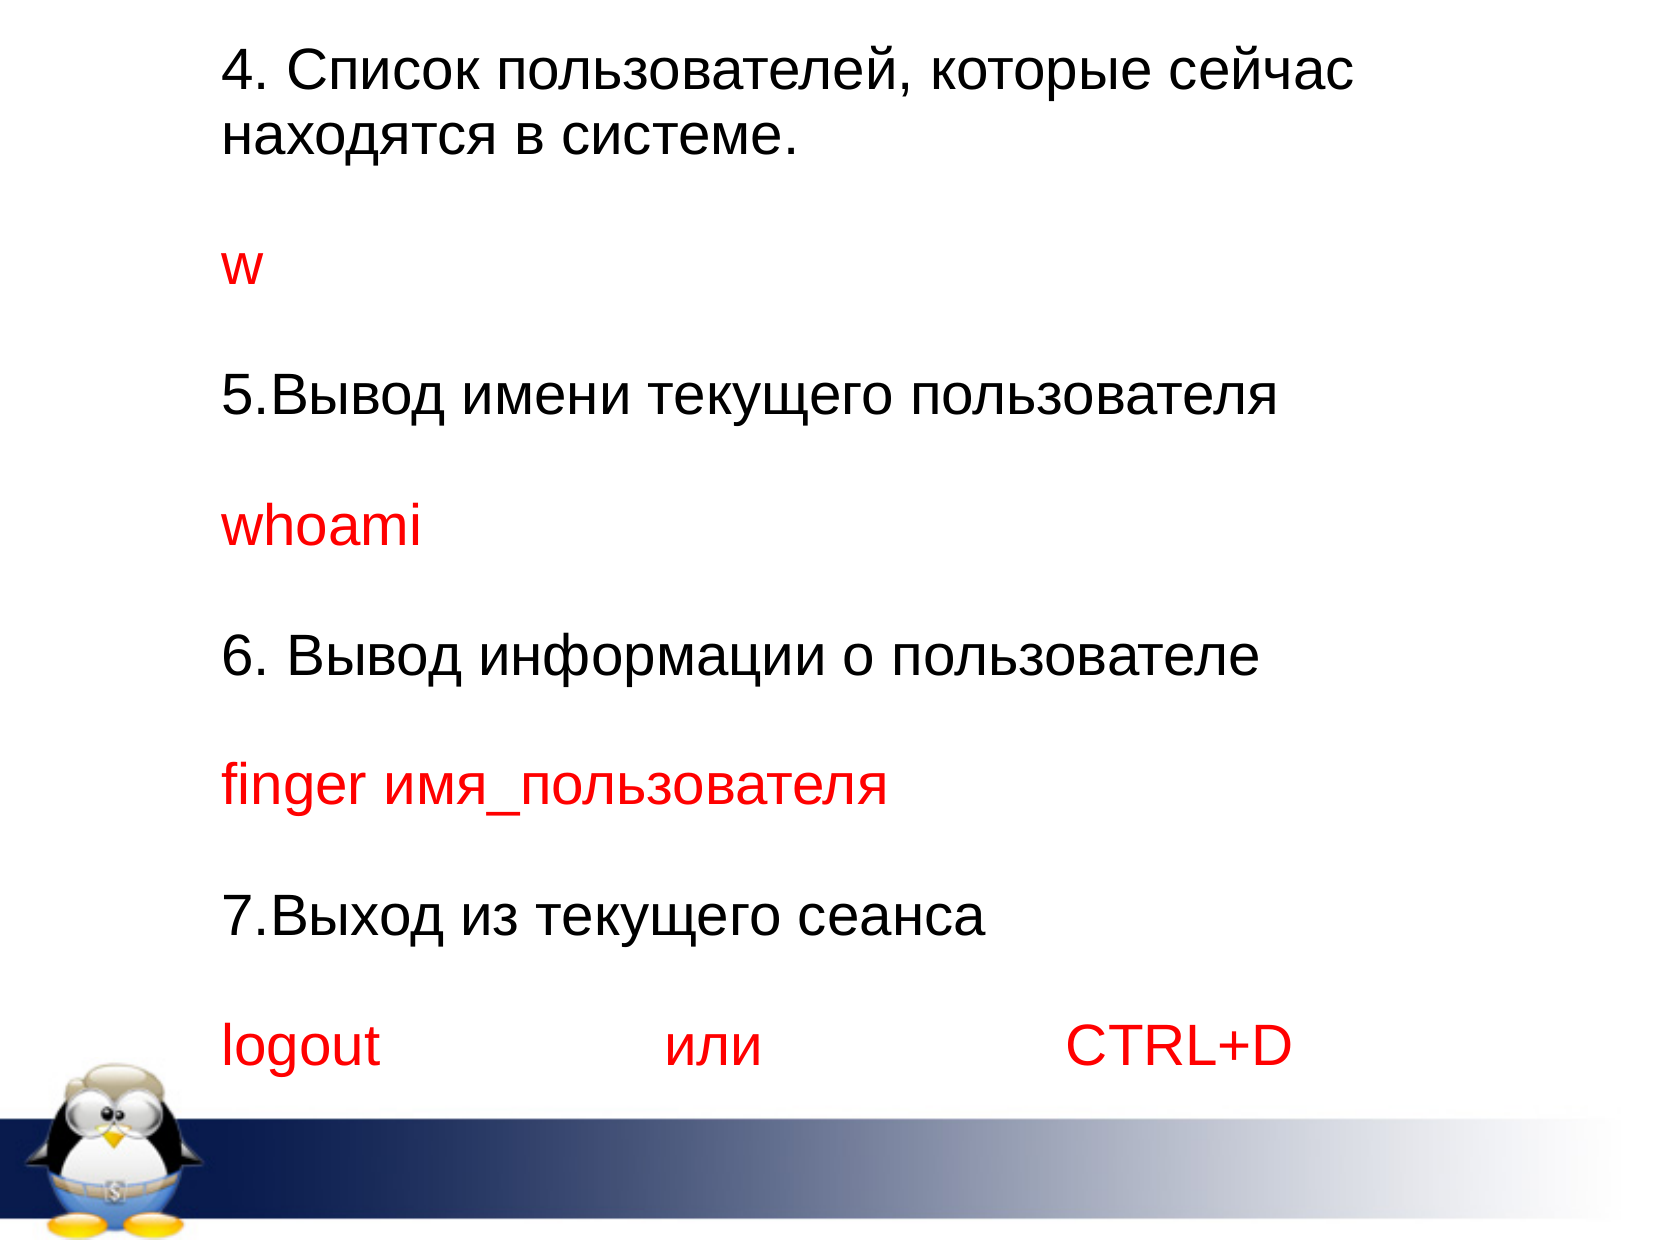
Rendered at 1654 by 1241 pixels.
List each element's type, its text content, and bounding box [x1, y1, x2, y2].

text_box 4. Список пользователей, которые сейчас находятся в системе. w 5.Вывод имени текущего пользователя whoami 6. Вывод информации о пользователе finger имя_пользователя 7.Выход из текущего сеанса logout или CTRL+D [206, 29, 1625, 1211]
picture [0, 1057, 1654, 1241]
